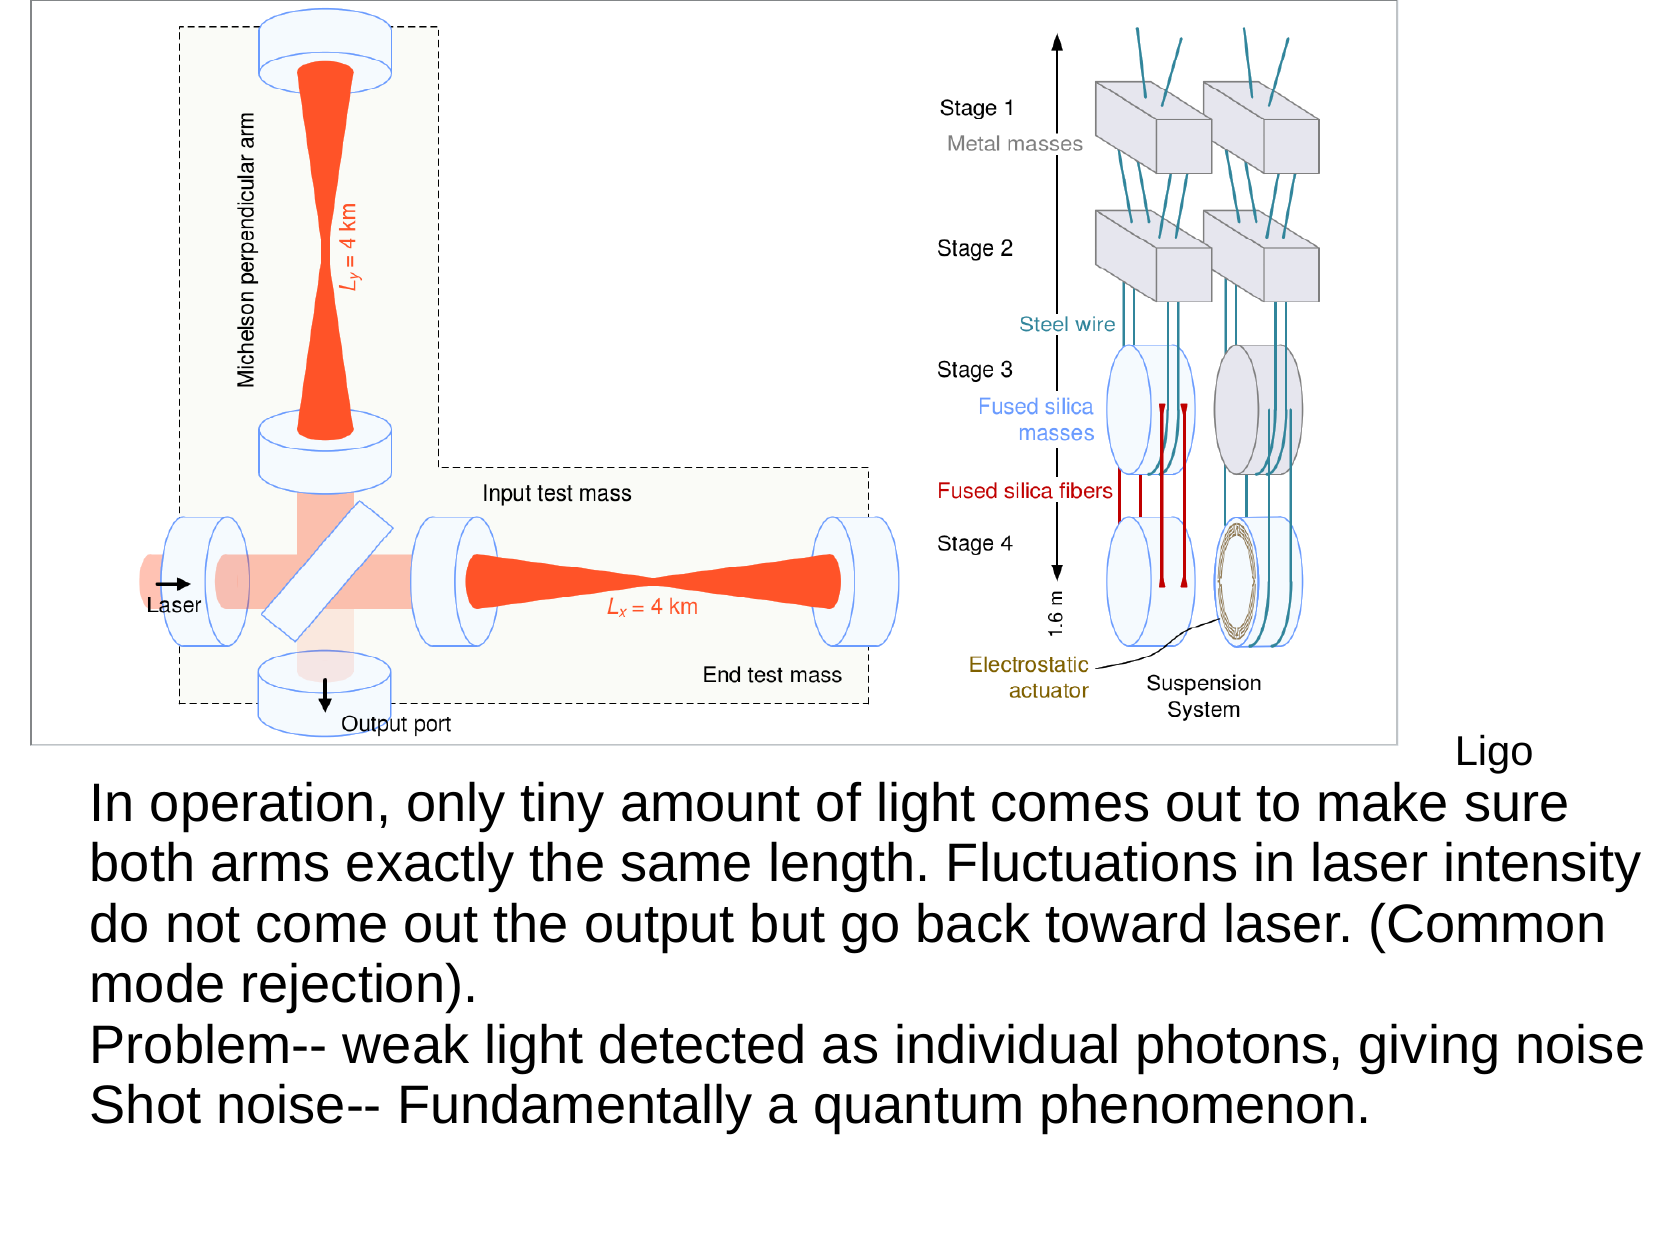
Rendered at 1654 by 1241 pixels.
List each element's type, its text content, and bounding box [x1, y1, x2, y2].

picture [30, 0, 1399, 746]
text_box Ligo [1440, 720, 1549, 782]
text_box In operation, only tiny amount of light comes out to make sure both arms exactly the same length. Fluctuations in laser intensity do not come out the output but go back toward laser. (Common mode rejection). Problem-- weak light detected as individual photons, giving noise Shot noise-- Fundamentally a quantum phenomenon. [75, 764, 1654, 1143]
